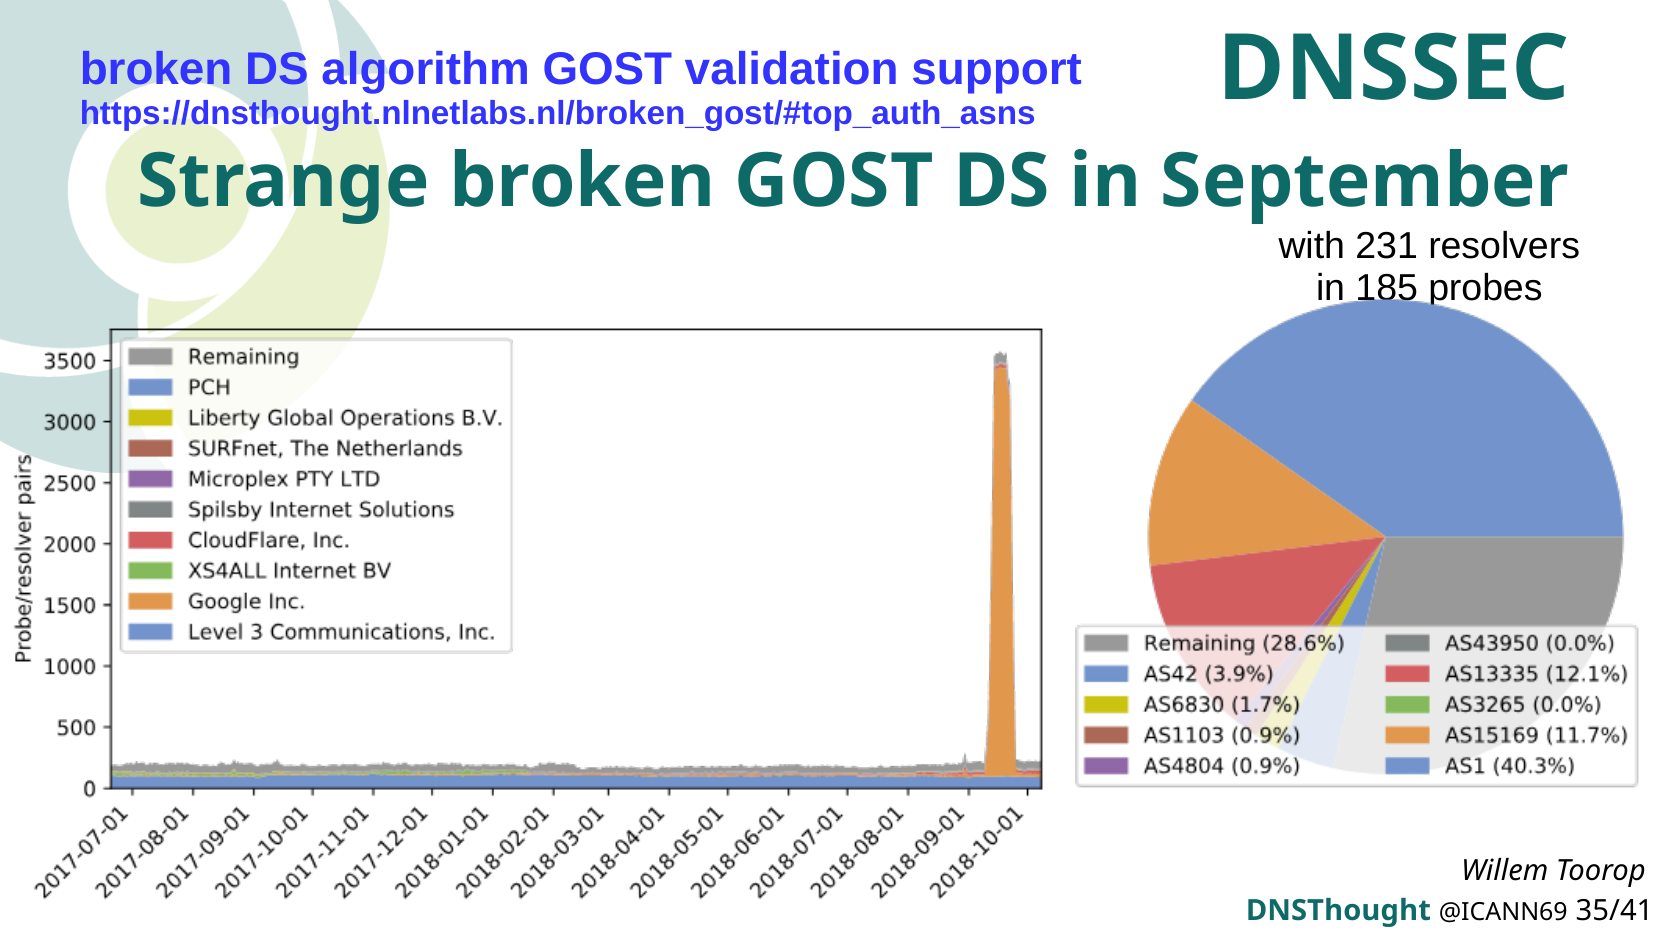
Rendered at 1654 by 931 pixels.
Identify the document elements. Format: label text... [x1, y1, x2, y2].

title DNSSEC Strange broken GOST DS in September [35, 0, 1571, 255]
picture [0, 253, 1654, 918]
text_box with 231 resolvers in 185 probes [1263, 217, 1654, 253]
text_box broken DS algorithm GOST validation support https://dnsthought.nlnetlabs.nl/broken_gost/#top_auth_asns [64, 35, 1176, 139]
